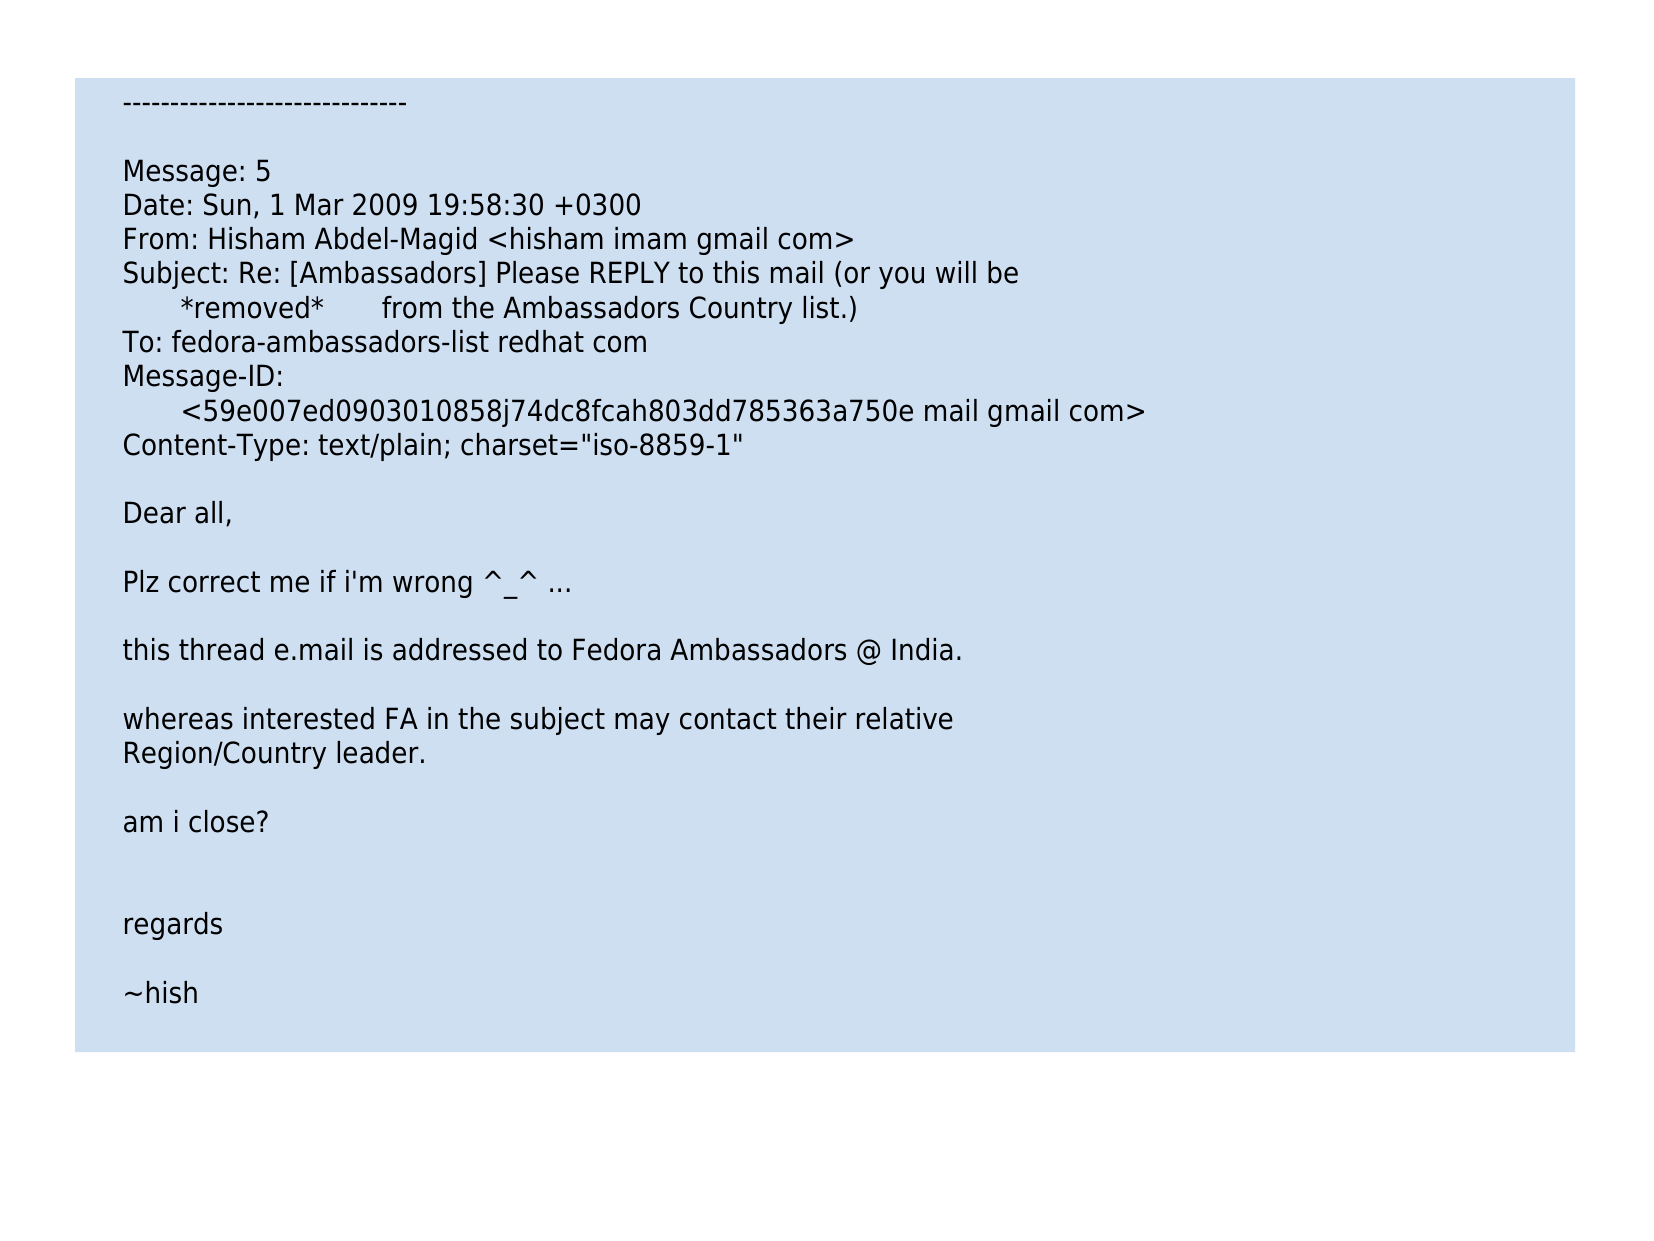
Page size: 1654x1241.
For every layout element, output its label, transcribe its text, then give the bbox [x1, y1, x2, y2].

text_box ------------------------------ Message: 5 Date: Sun, 1 Mar 2009 19:58:30 +0300 From: Hisham Abdel-Magid <hisham imam gmail com> Subject: Re: [Ambassadors] Please REPLY to this mail (or you will be *removed* from the Ambassadors Country list.) To: fedora-ambassadors-list redhat com Message-ID: <59e007ed0903010858j74dc8fcah803dd785363a750e mail gmail com> Content-Type: text/plain; charset="iso-8859-1" Dear all, Plz correct me if i'm wrong ^_^ ... this thread e.mail is addressed to Fedora Ambassadors @ India. whereas interested FA in the subject may contact their relative Region/Country leader. am i close? regards ~hish [75, 78, 1576, 1053]
